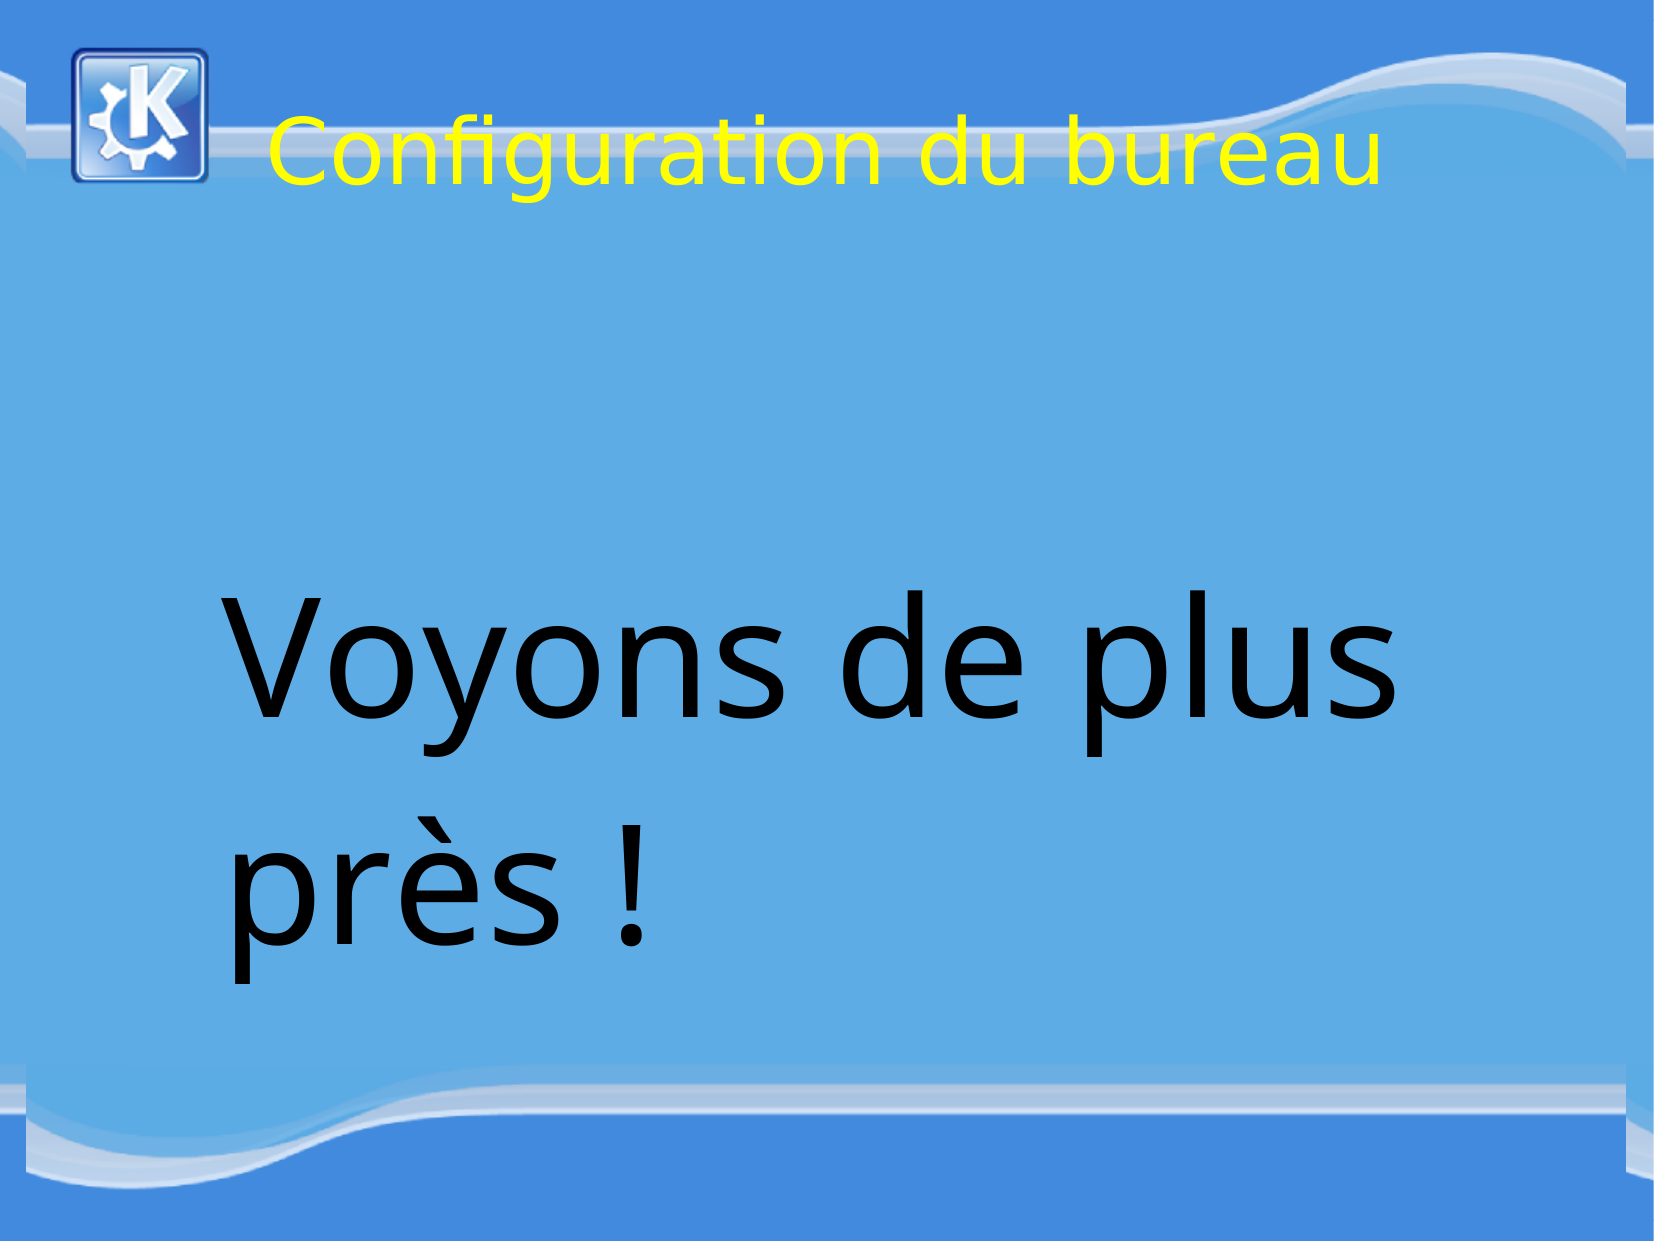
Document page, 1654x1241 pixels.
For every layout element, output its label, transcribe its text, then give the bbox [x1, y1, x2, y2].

text_box Voyons de plus près ! [206, 531, 1536, 748]
title Configuration du bureau [82, 56, 1571, 250]
picture [0, 0, 1654, 1241]
